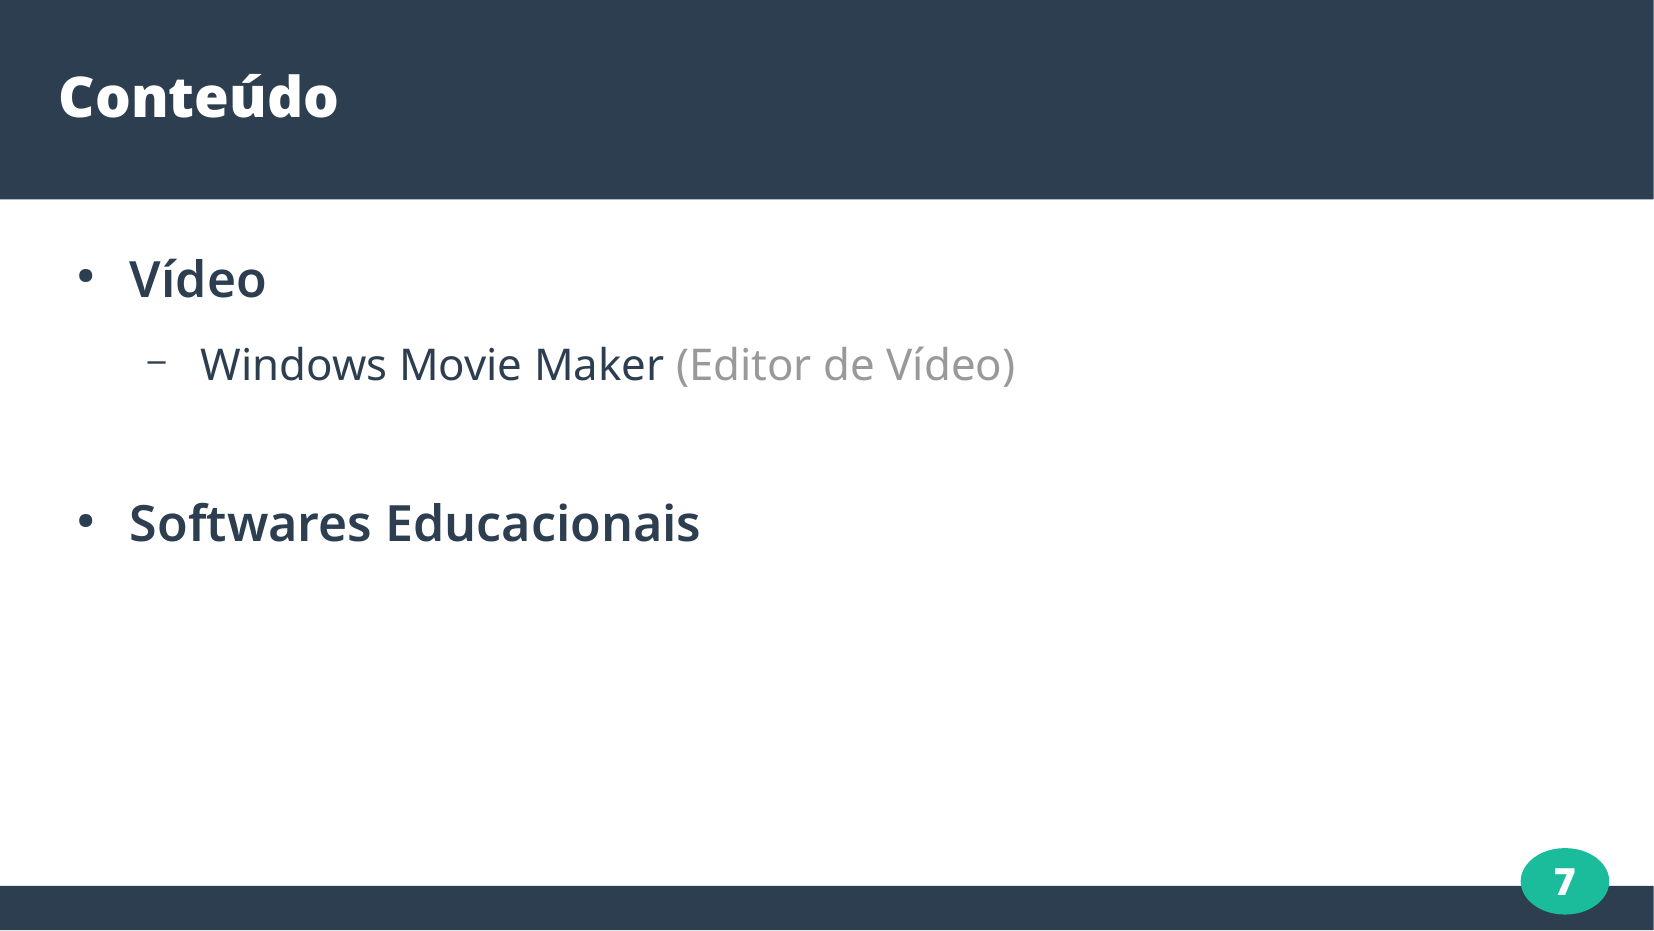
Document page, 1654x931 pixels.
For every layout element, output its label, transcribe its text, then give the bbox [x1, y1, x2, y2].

title Conteúdo [59, 37, 1595, 155]
list Vídeo Windows Movie Maker (Editor de Vídeo) Softwares Educacionais [59, 243, 1595, 864]
